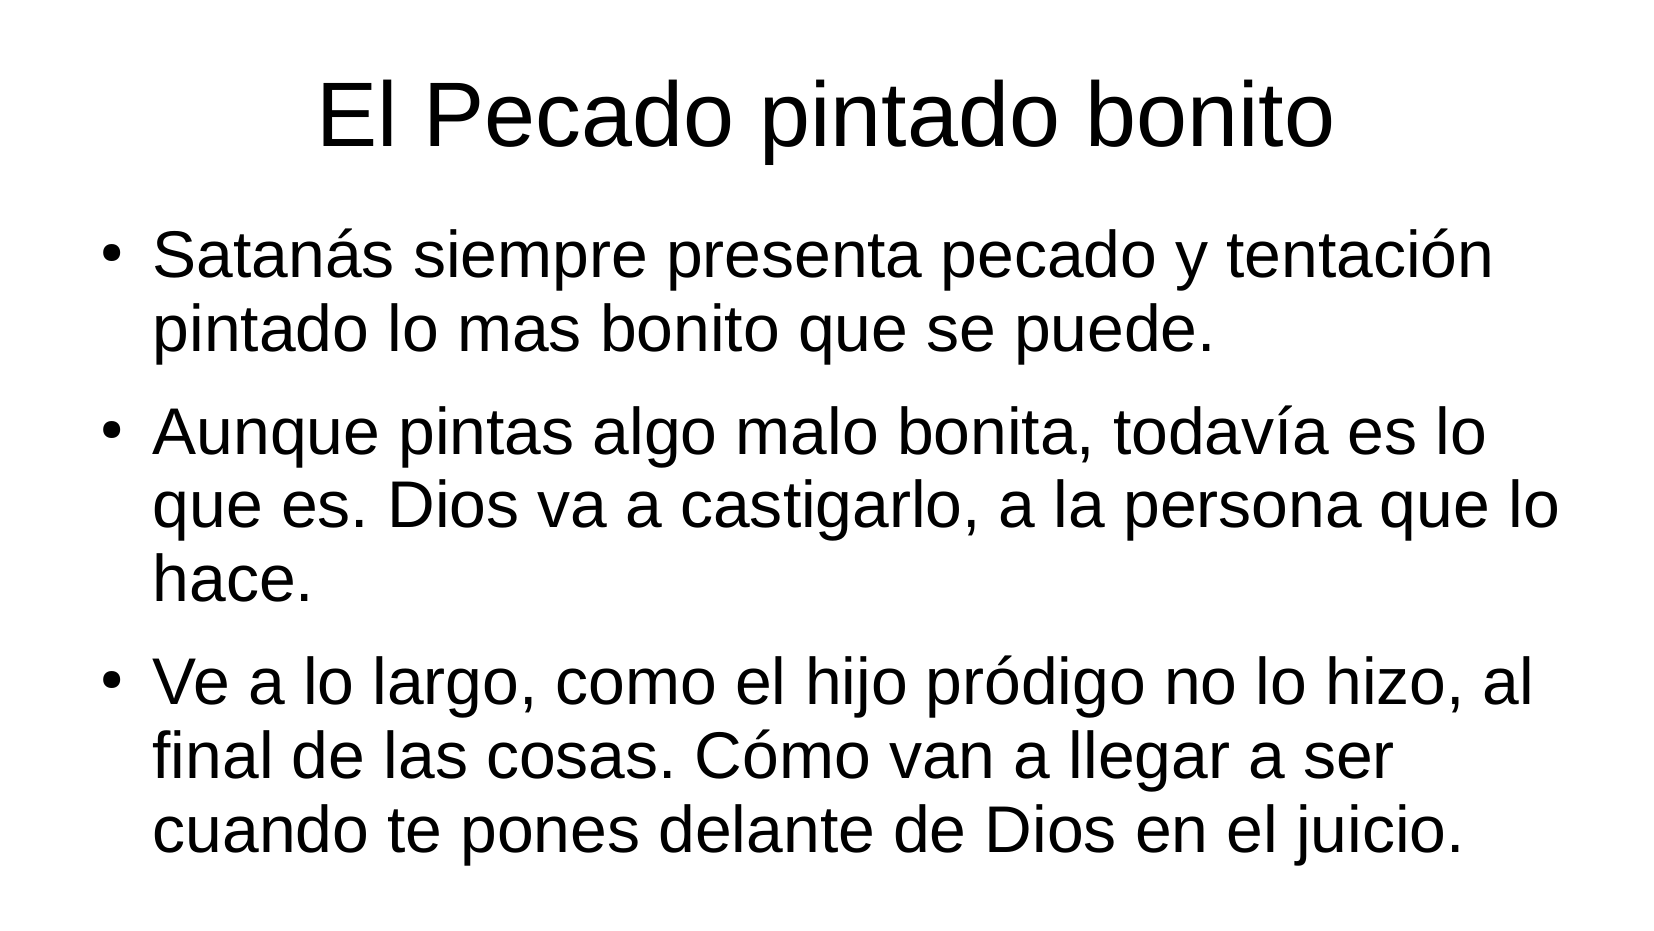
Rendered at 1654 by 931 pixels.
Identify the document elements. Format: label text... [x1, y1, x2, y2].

title El Pecado pintado bonito [82, 37, 1571, 193]
list Satanás siempre presenta pecado y tentación pintado lo mas bonito que se puede. Aunque pintas algo malo bonita, todavía es lo que es. Dios va a castigarlo, a la persona que lo hace. Ve a lo largo, como el hijo pródigo no lo hizo, al final de las cosas. Cómo van a llegar a ser cuando te pones delante de Dios en el juicio. [82, 217, 1571, 871]
